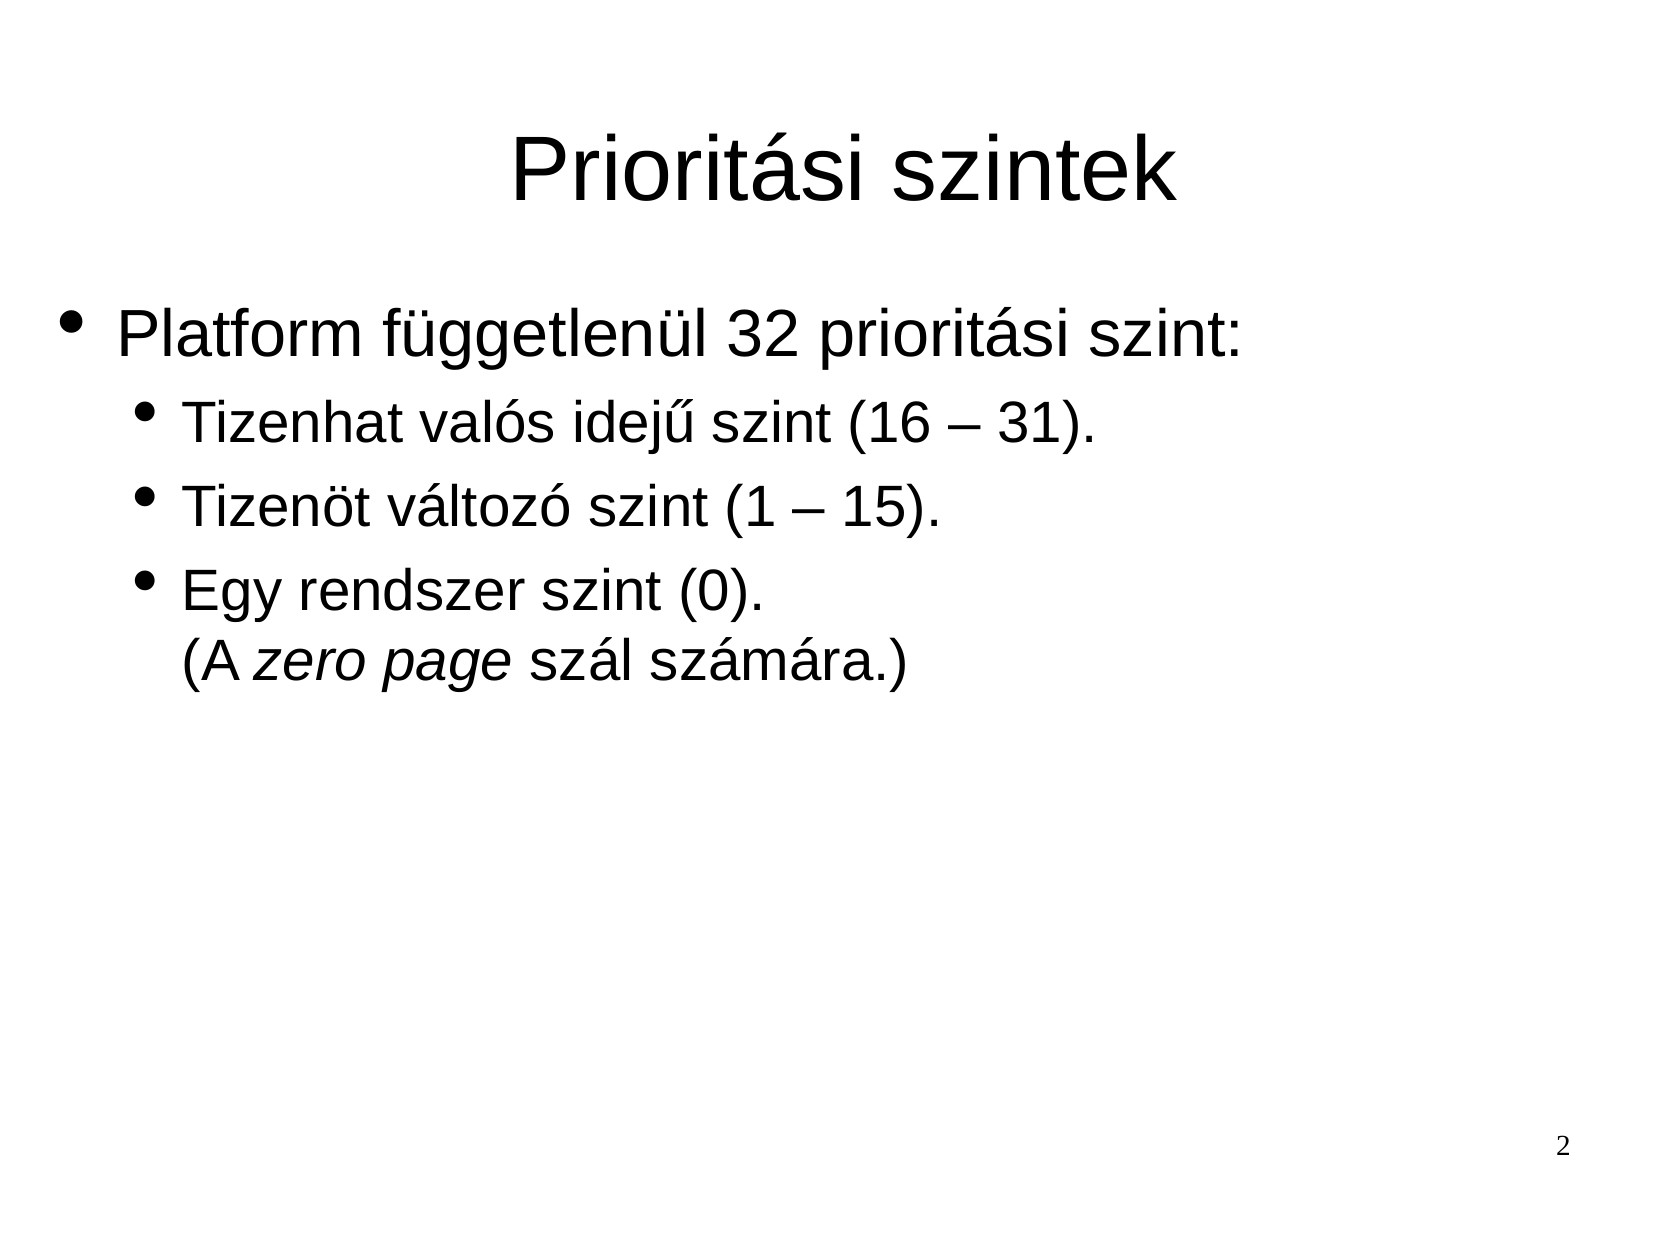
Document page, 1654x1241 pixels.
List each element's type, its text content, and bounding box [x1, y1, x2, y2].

list Platform függetlenül 32 prioritási szint: Tizenhat valós idejű szint (16 – 31). Tizenöt változó szint (1 – 15). Egy rendszer szint (0). (A zero page szál számára.) [45, 281, 1569, 1180]
title Prioritási szintek [123, 60, 1530, 267]
